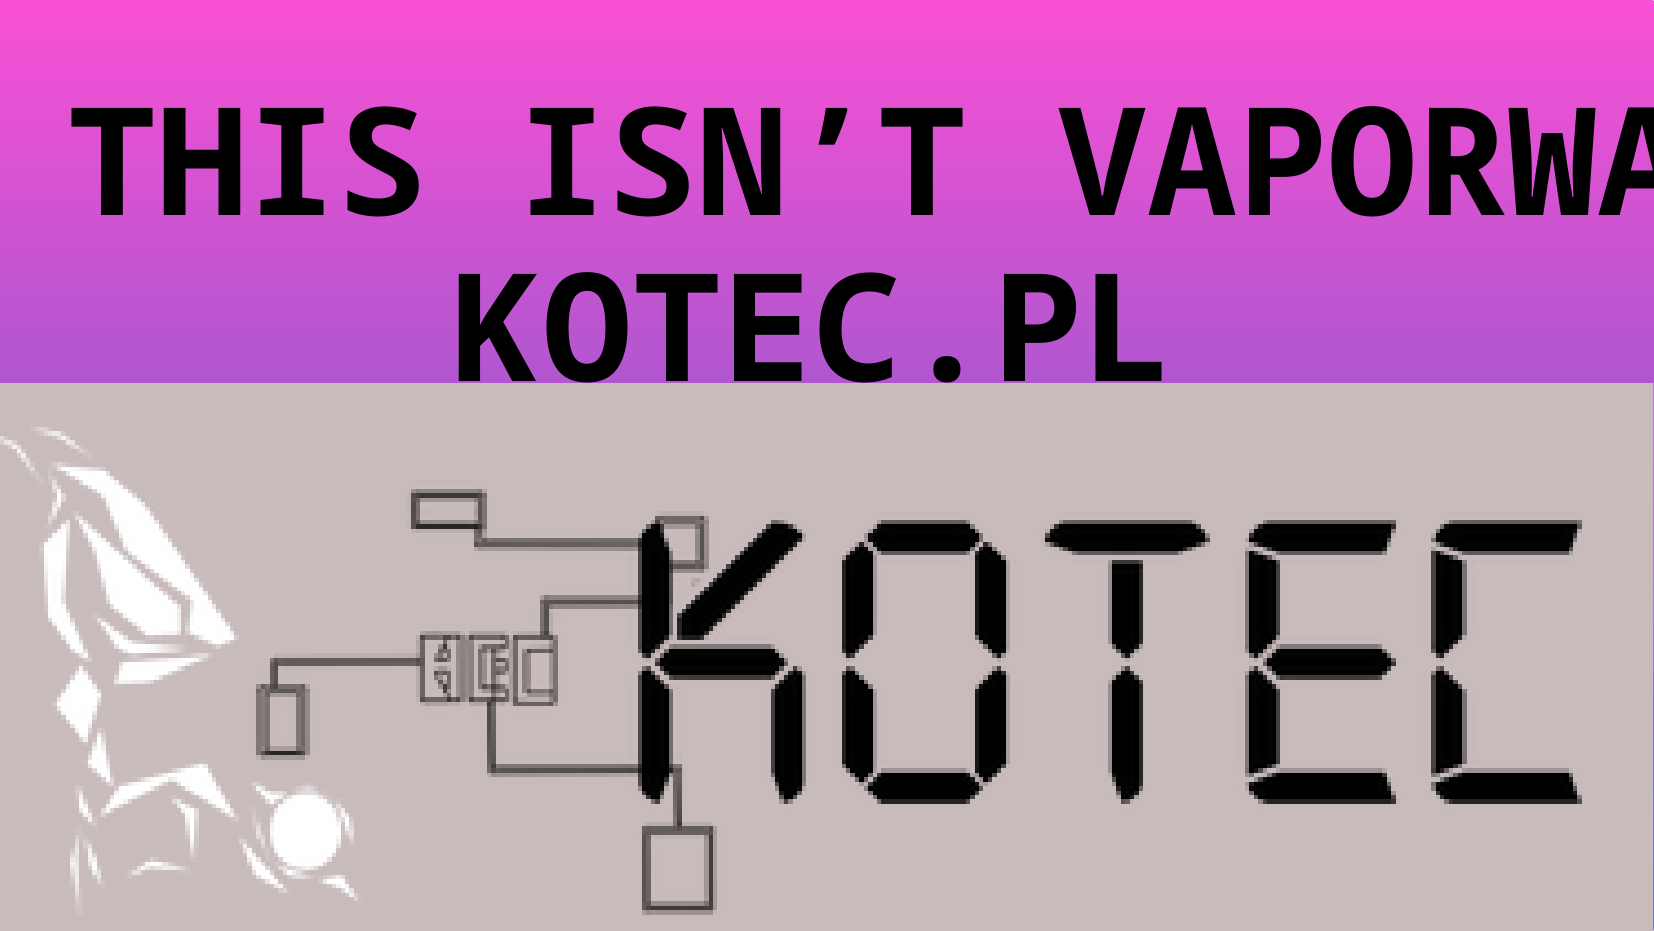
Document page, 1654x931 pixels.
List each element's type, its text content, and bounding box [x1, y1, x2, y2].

picture [0, 383, 1654, 931]
text_box KOTEC.PL [438, 213, 1293, 380]
text_box THIS ISN’T VAPORWARE [53, 47, 1583, 214]
